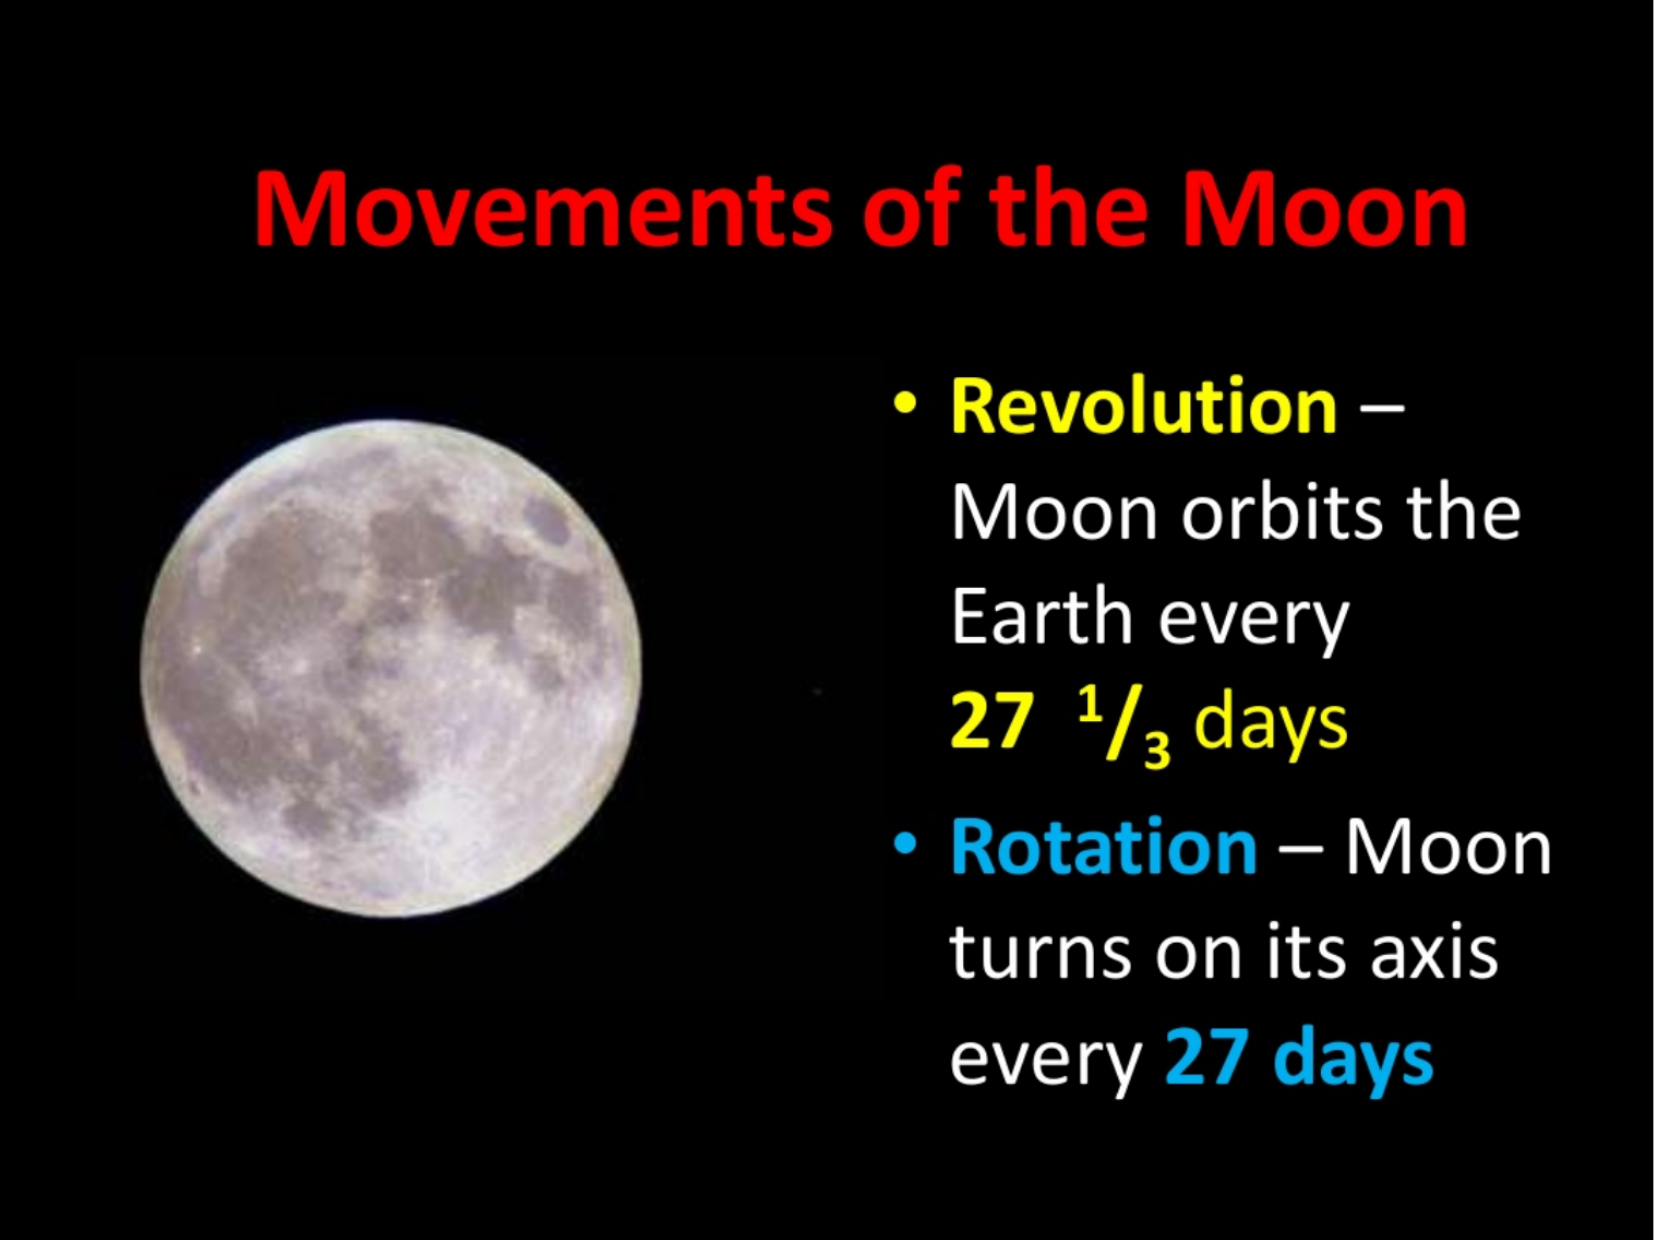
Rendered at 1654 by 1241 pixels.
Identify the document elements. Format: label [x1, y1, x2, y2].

picture [75, 149, 1561, 1110]
